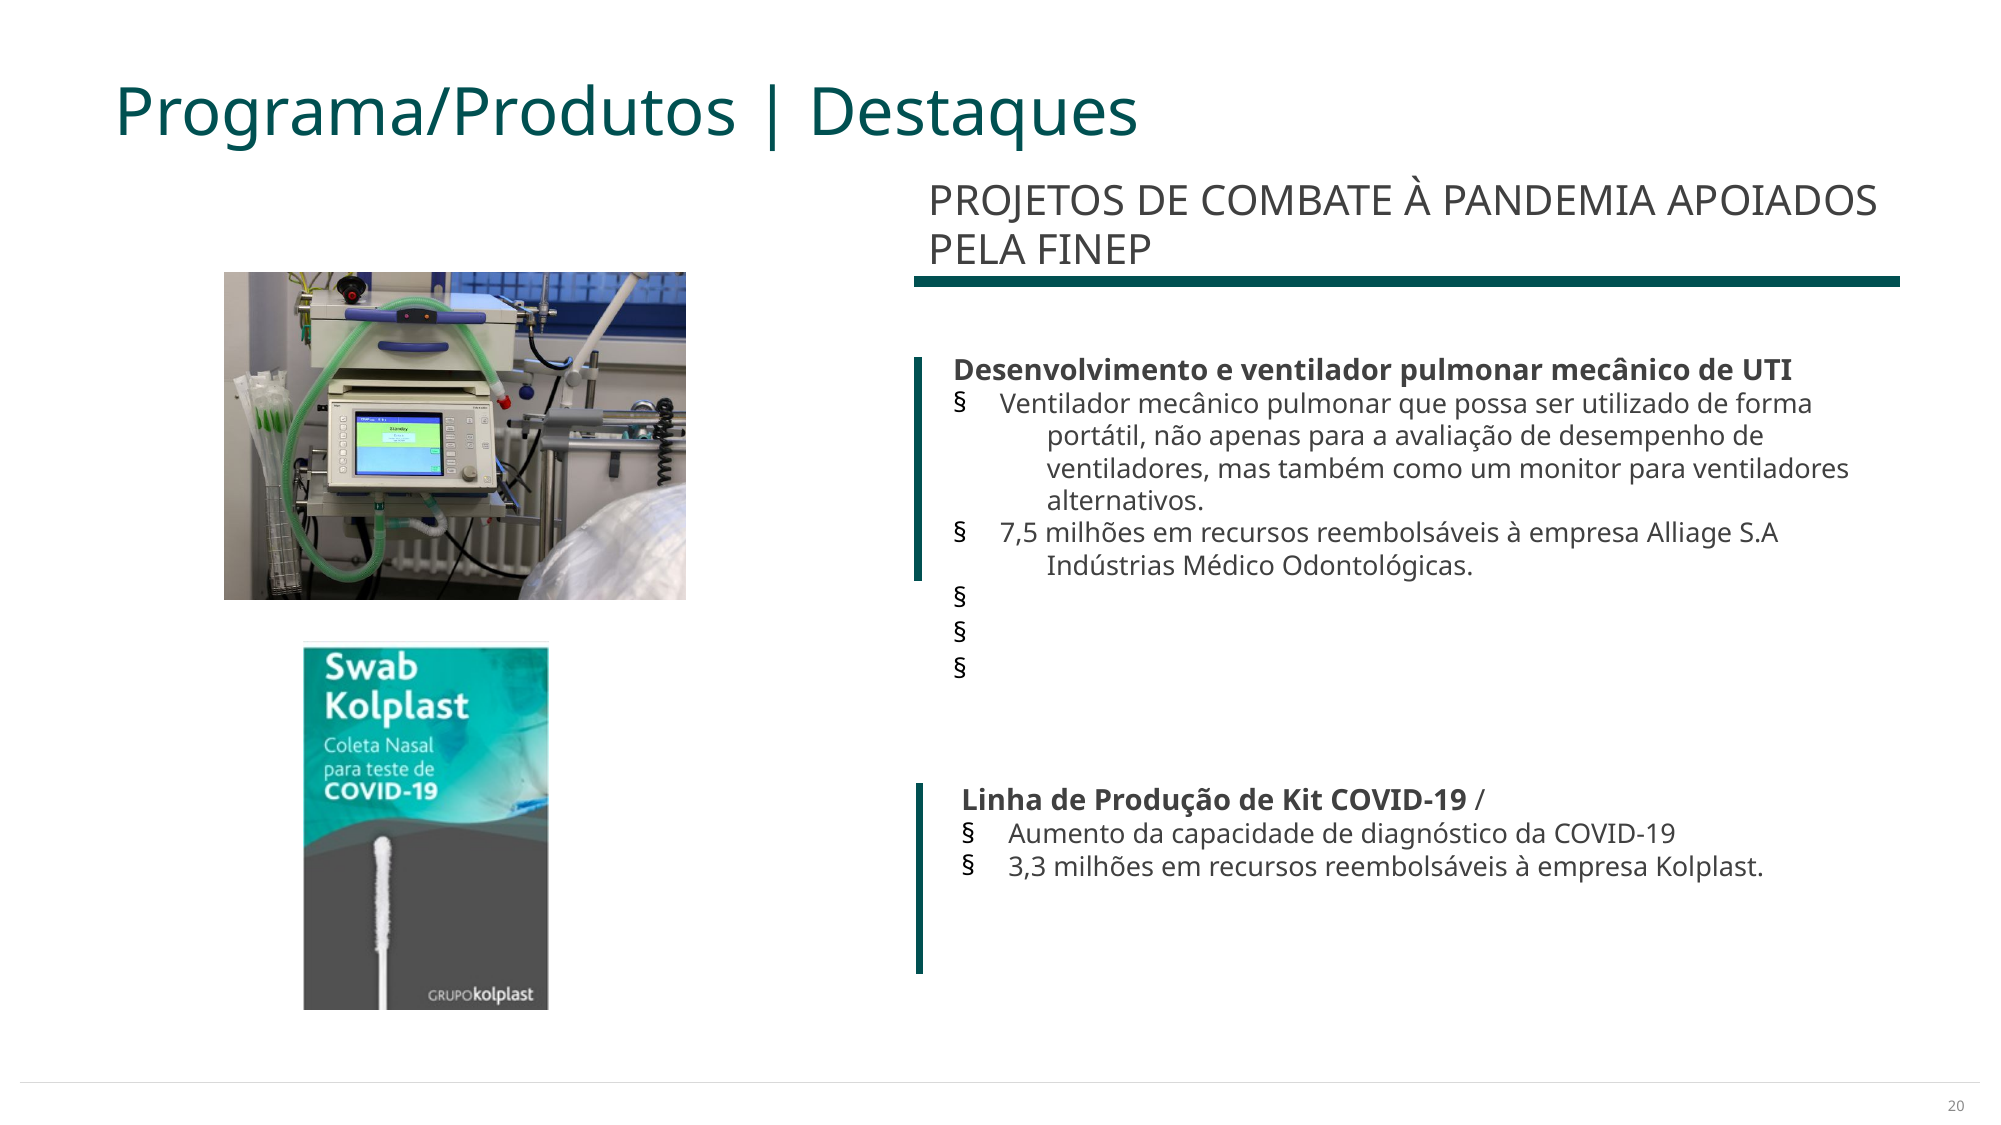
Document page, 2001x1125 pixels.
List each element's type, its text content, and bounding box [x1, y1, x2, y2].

text_box Desenvolvimento e ventilador pulmonar mecânico de UTI Ventilador mecânico pulmonar que possa ser utilizado de forma portátil, não apenas para a avaliação de desempenho de ventiladores, mas também como um monitor para ventiladores alternativos. 7,5 milhões em recursos reembolsáveis à empresa Alliage S.A Indústrias Médico Odontológicas. [938, 343, 1898, 657]
picture [224, 272, 686, 600]
text_box [914, 357, 922, 581]
text_box [914, 276, 1900, 287]
picture [303, 641, 549, 1010]
title Programa/Produtos | Destaques [99, 45, 1900, 173]
text_box [916, 783, 923, 974]
text_box PROJETOS DE COMBATE À PANDEMIA APOIADOS PELA FINEP [913, 165, 1898, 282]
text_box Linha de Produção de Kit COVID-19 / Aumento da capacidade de diagnóstico da COVID-19 3,3 milhões em recursos reembolsáveis à empresa Kolplast. [946, 773, 1906, 891]
